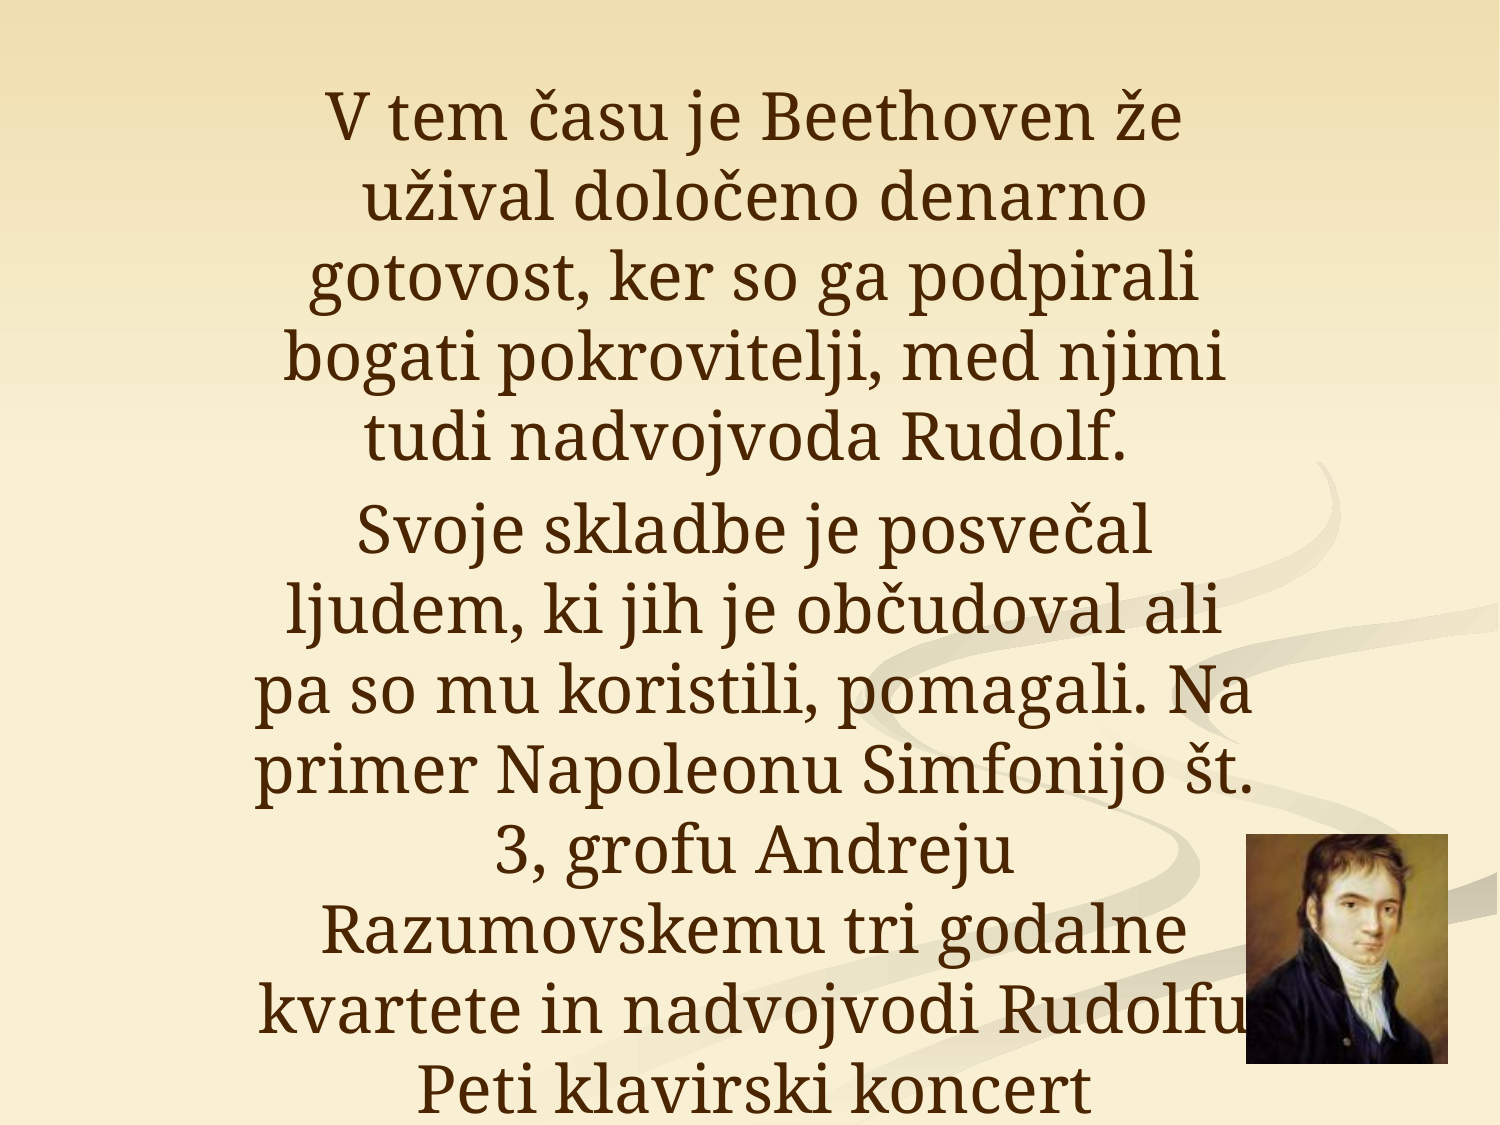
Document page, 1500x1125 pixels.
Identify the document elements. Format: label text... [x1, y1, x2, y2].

picture [1246, 834, 1448, 1064]
subtitle V tem času je Beethoven že užival določeno denarno gotovost, ker so ga podpirali bogati pokrovitelji, med njimi tudi nadvojvoda Rudolf. Svoje skladbe je posvečal ljudem, ki jih je občudoval ali pa so mu koristili, pomagali. Na primer Napoleonu Simfonijo št. 3, grofu Andreju Razumovskemu tri godalne kvartete in nadvojvodi Rudolfu Peti klavirski koncert Imperator, klavirsko sonato Slovo in sonato Hammerklavier. [230, 66, 1281, 878]
